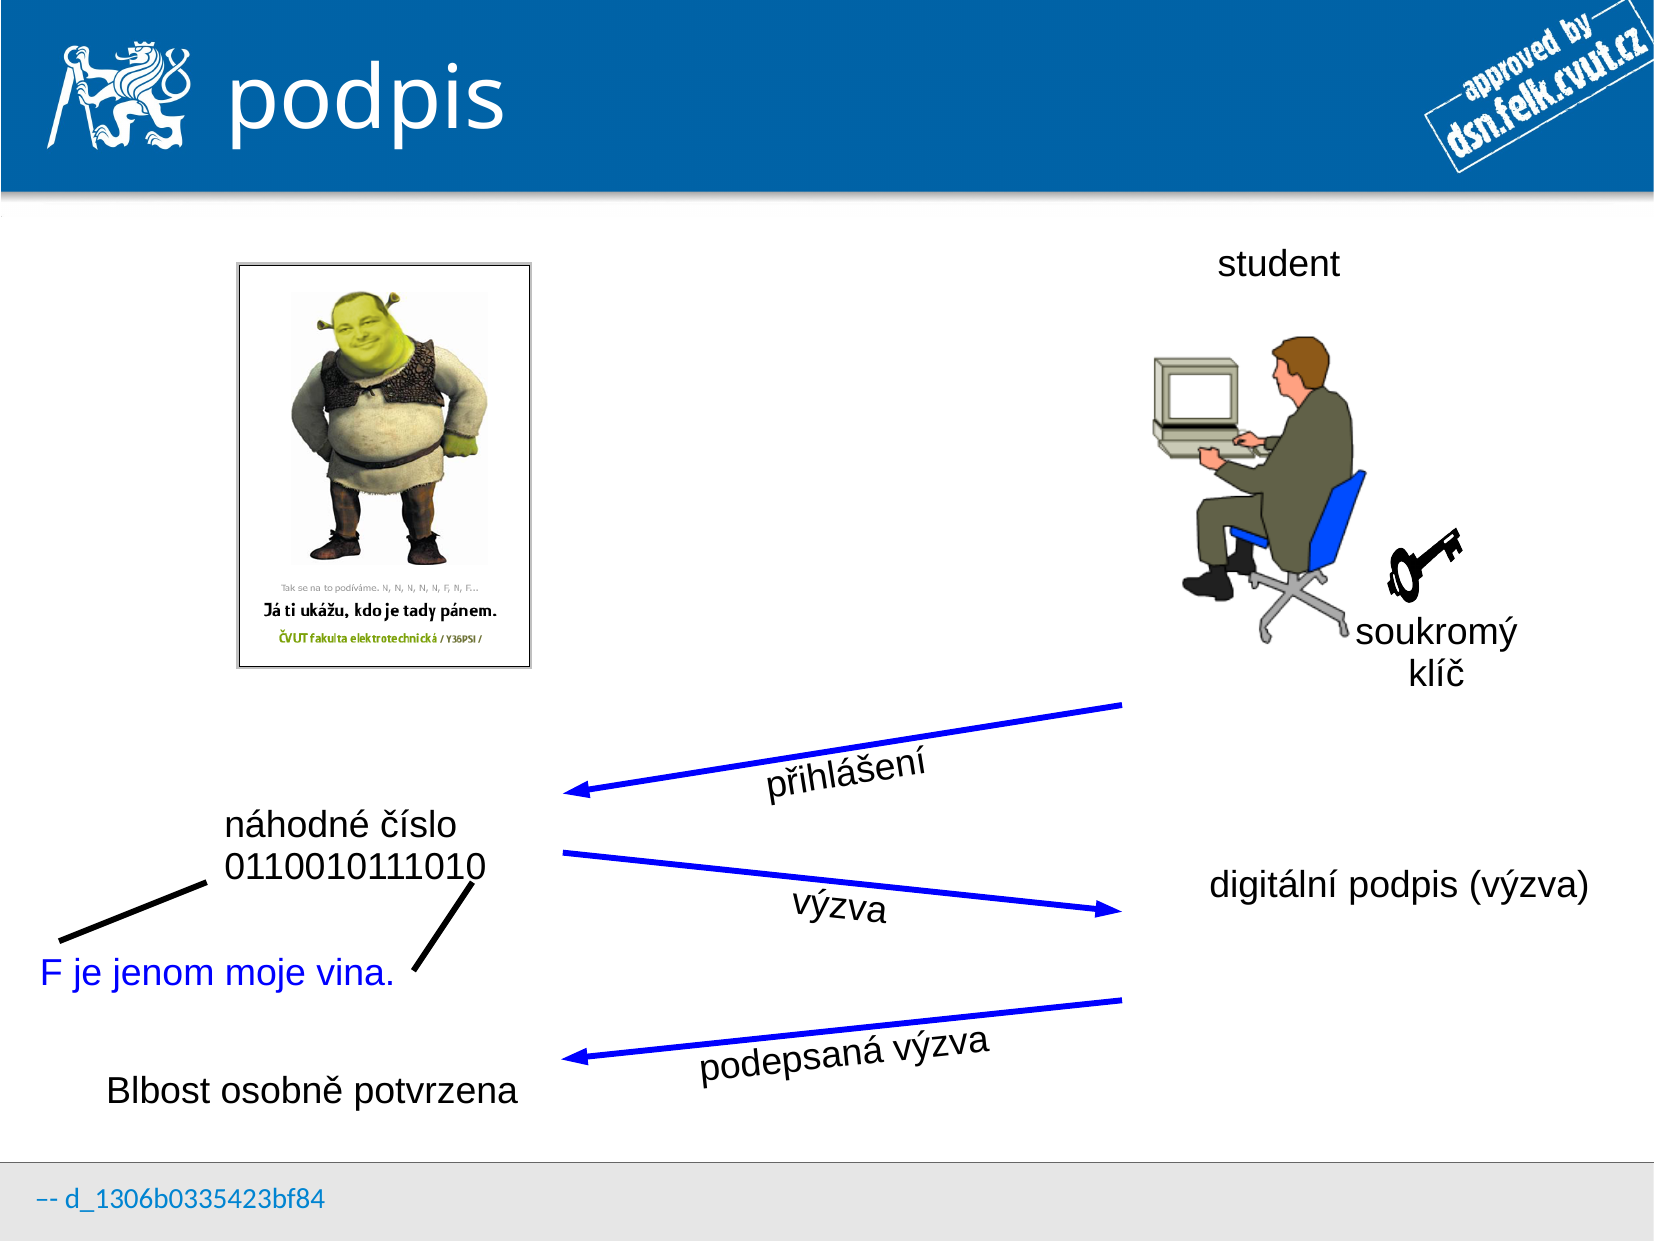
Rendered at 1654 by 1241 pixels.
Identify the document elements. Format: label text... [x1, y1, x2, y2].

picture [236, 262, 532, 669]
title podpis [225, 0, 1426, 188]
picture [1, 0, 1654, 217]
text_box F je jenom moje vina. [22, 941, 414, 1004]
text_box soukromý klíč [1337, 600, 1536, 706]
text_box náhodné číslo 0110010111010 [206, 793, 504, 899]
text_box Blbost osobně potvrzena [88, 1059, 536, 1123]
text_box digitální podpis (výzva) [1191, 852, 1608, 916]
picture [1387, 527, 1463, 600]
text_box student [1199, 232, 1359, 296]
picture [1151, 335, 1369, 646]
